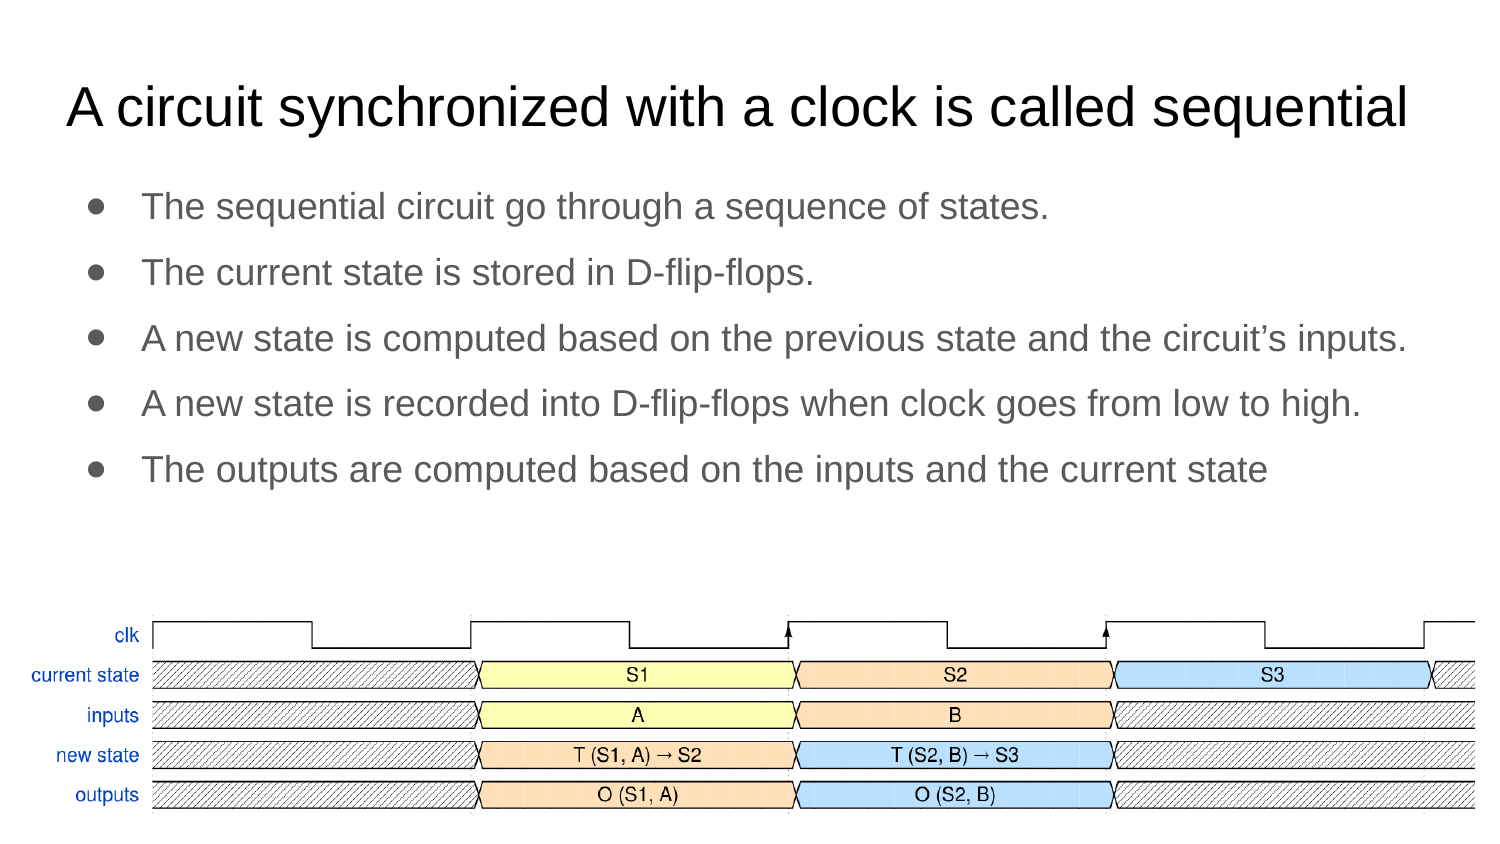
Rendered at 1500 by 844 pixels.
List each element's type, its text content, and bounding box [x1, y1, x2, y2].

list The sequential circuit go through a sequence of states. The current state is stored in D-flip-flops. A new state is computed based on the previous state and the circuit’s inputs. A new state is recorded into D-flip-flops when clock goes from low to high. The outputs are computed based on the inputs and the current state [51, 166, 1449, 599]
title A circuit synchronized with a clock is called sequential [51, 55, 1460, 150]
picture [24, 615, 1475, 815]
